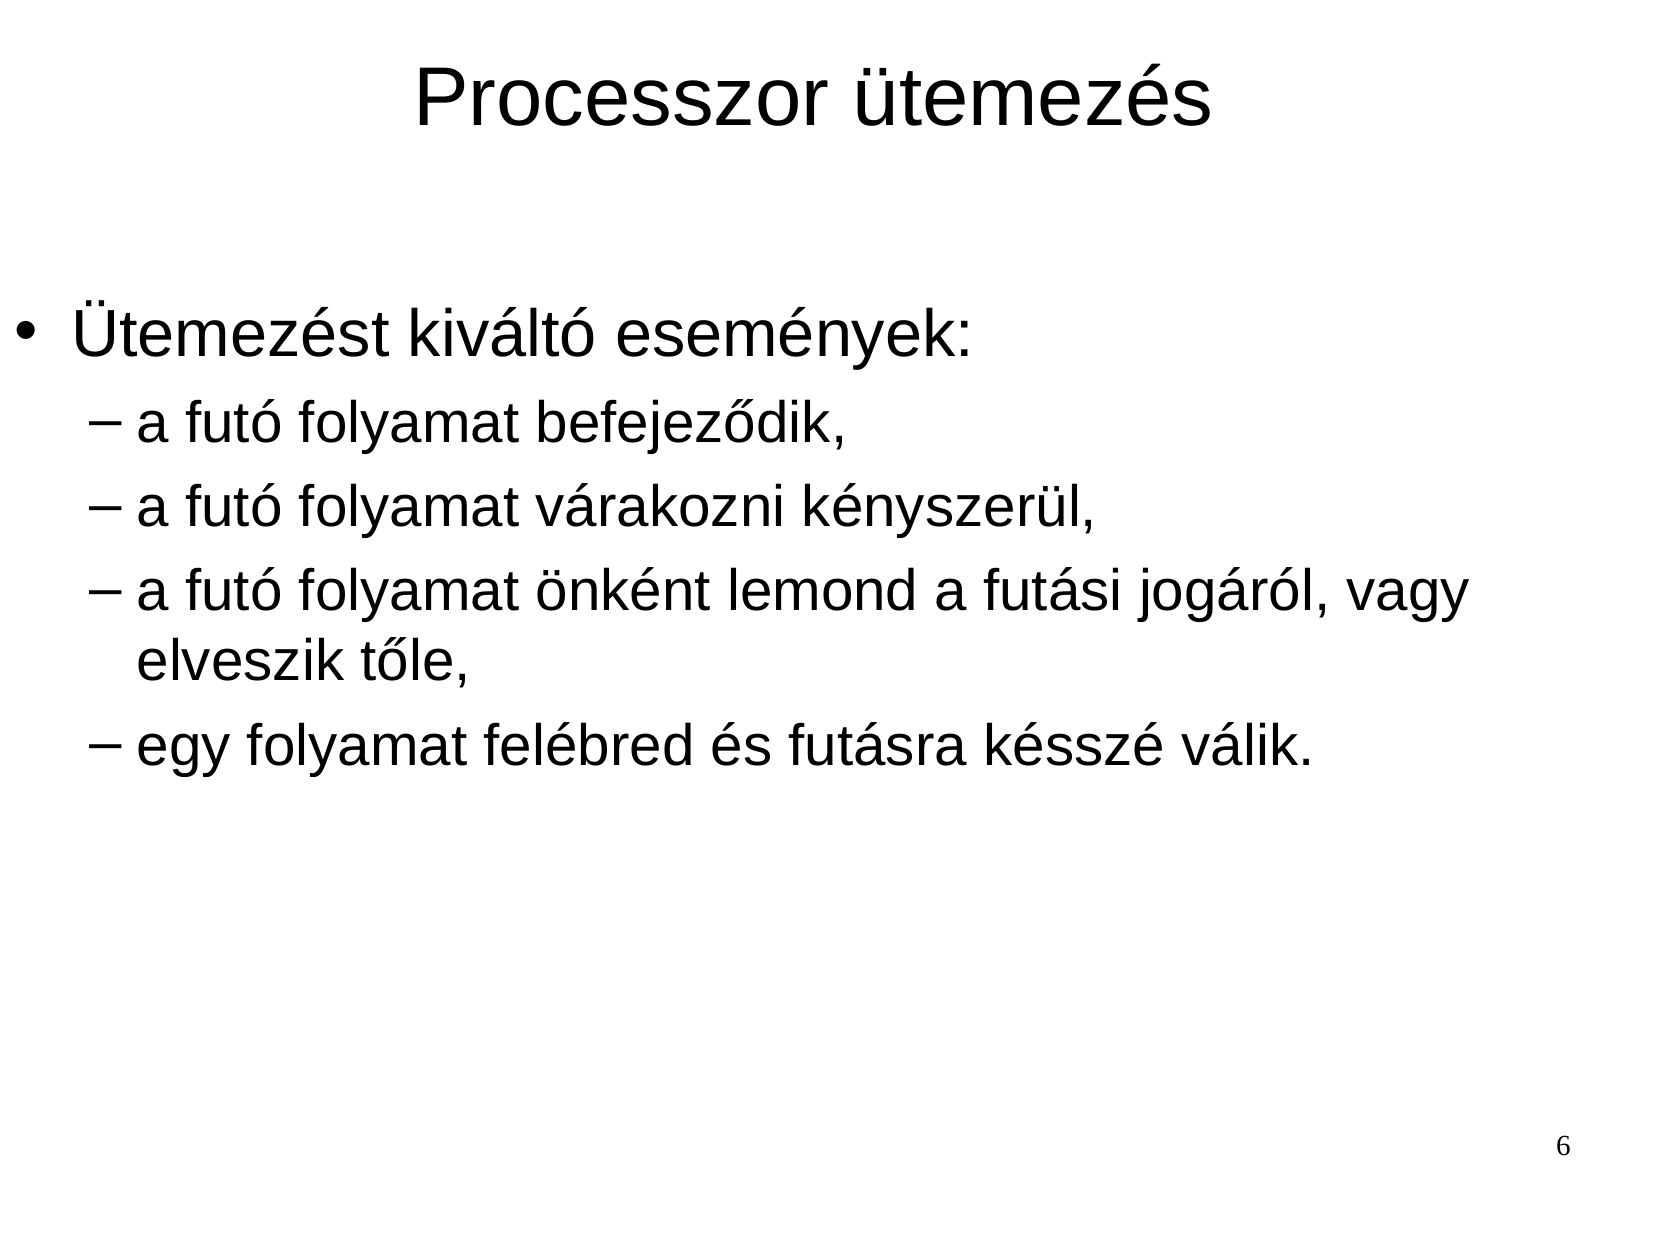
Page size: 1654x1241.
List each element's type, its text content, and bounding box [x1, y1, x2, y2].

list Ütemezést kiváltó események: a futó folyamat befejeződik, a futó folyamat várakozni kényszerül, a futó folyamat önként lemond a futási jogáról, vagy elveszik tőle, egy folyamat felébred és futásra késszé válik. [0, 281, 1602, 907]
title Processzor ütemezés [136, 20, 1491, 165]
